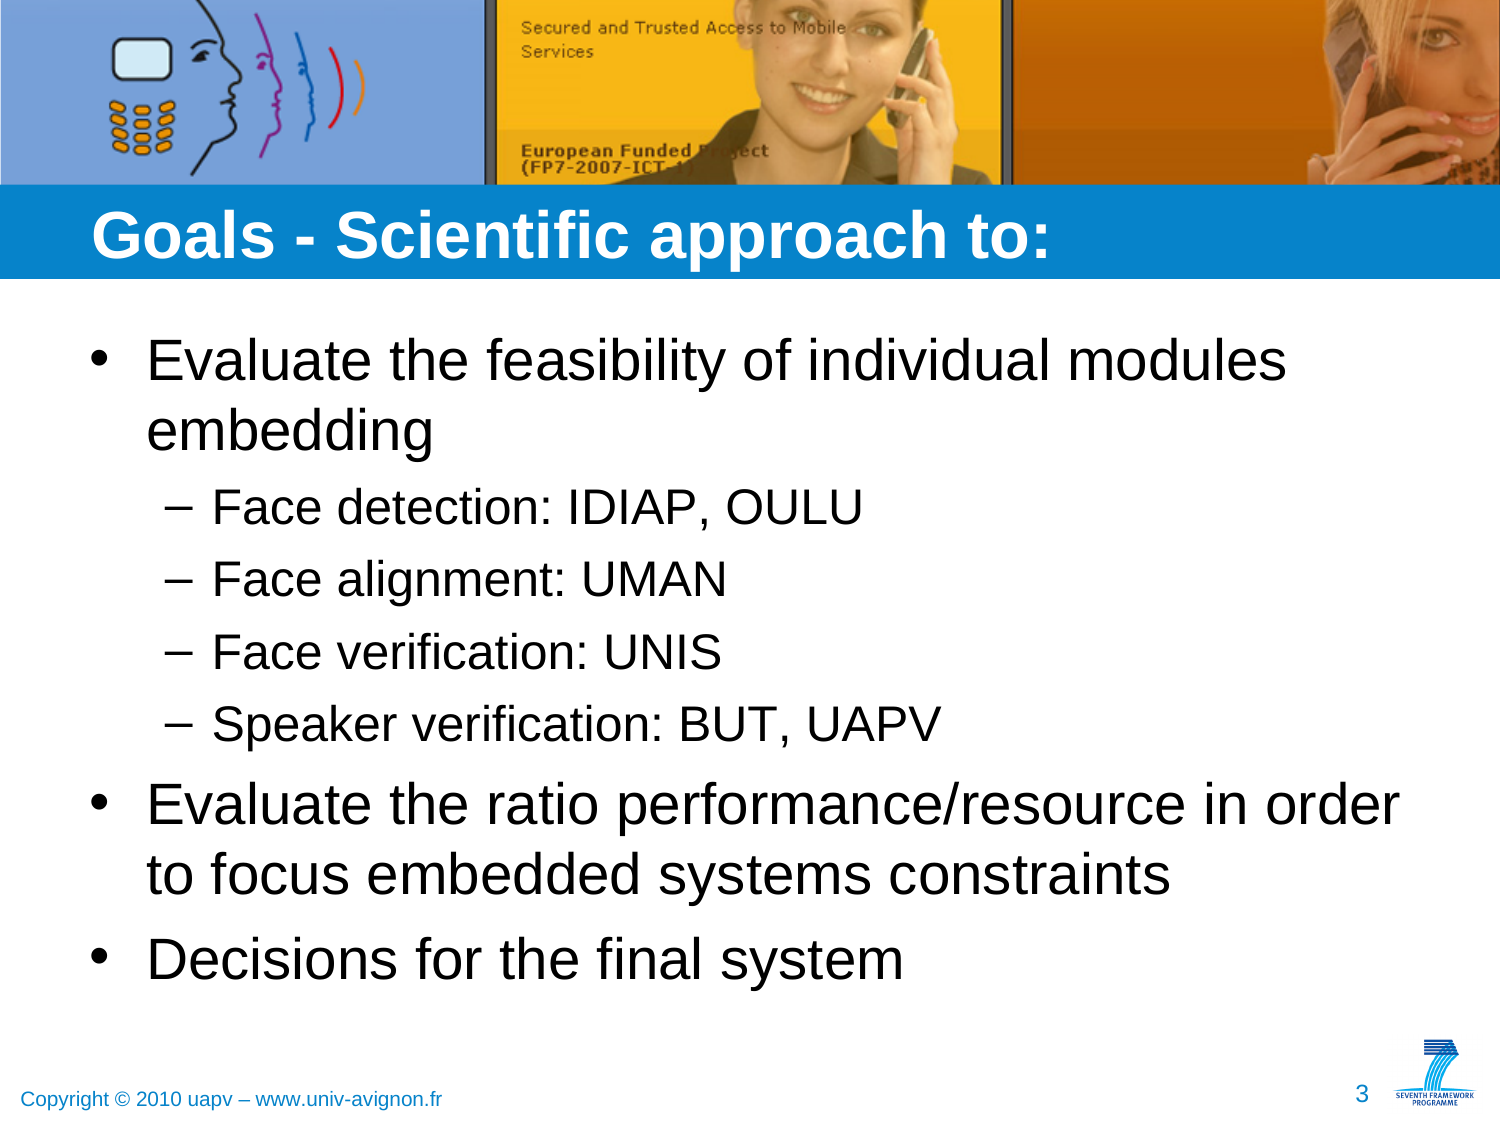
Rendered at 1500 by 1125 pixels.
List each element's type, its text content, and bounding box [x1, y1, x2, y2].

picture [1387, 1034, 1483, 1114]
picture [0, 0, 1500, 184]
title Goals - Scientific approach to: [53, 184, 1437, 280]
list Evaluate the feasibility of individual modules embedding Face detection: IDIAP, OULU Face alignment: UMAN Face verification: UNIS Speaker verification: BUT, UAPV Evaluate the ratio performance/resource in order to focus embedded systems constraints Decisions for the final system [75, 314, 1447, 1024]
